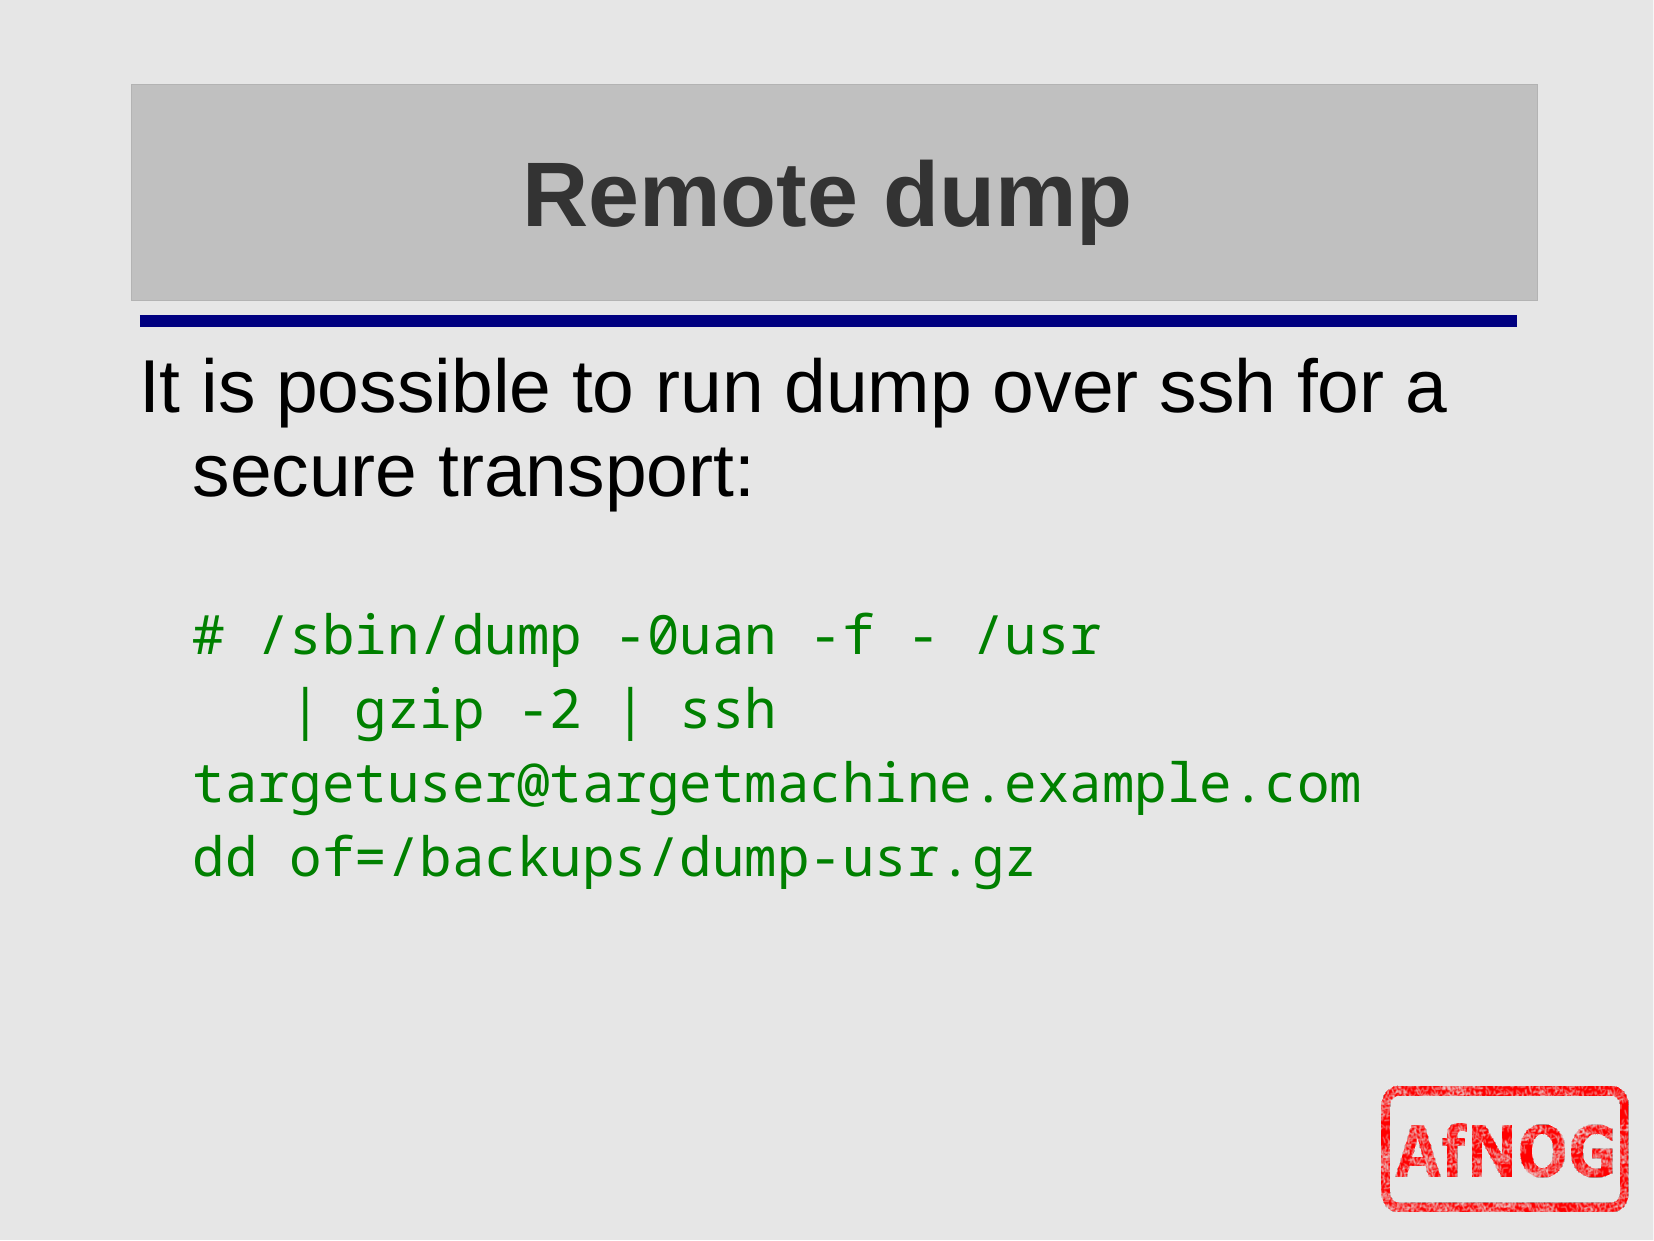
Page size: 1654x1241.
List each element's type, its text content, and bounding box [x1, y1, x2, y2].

title Remote dump [121, 91, 1534, 299]
picture [1381, 1085, 1629, 1212]
list It is possible to run dump over ssh for a secure transport: # /sbin/dump -0uan -f - /usr | gzip -2 | ssh targetuser@targetmachine.example.com dd of=/backups/dump-usr.gz [121, 344, 1534, 1127]
